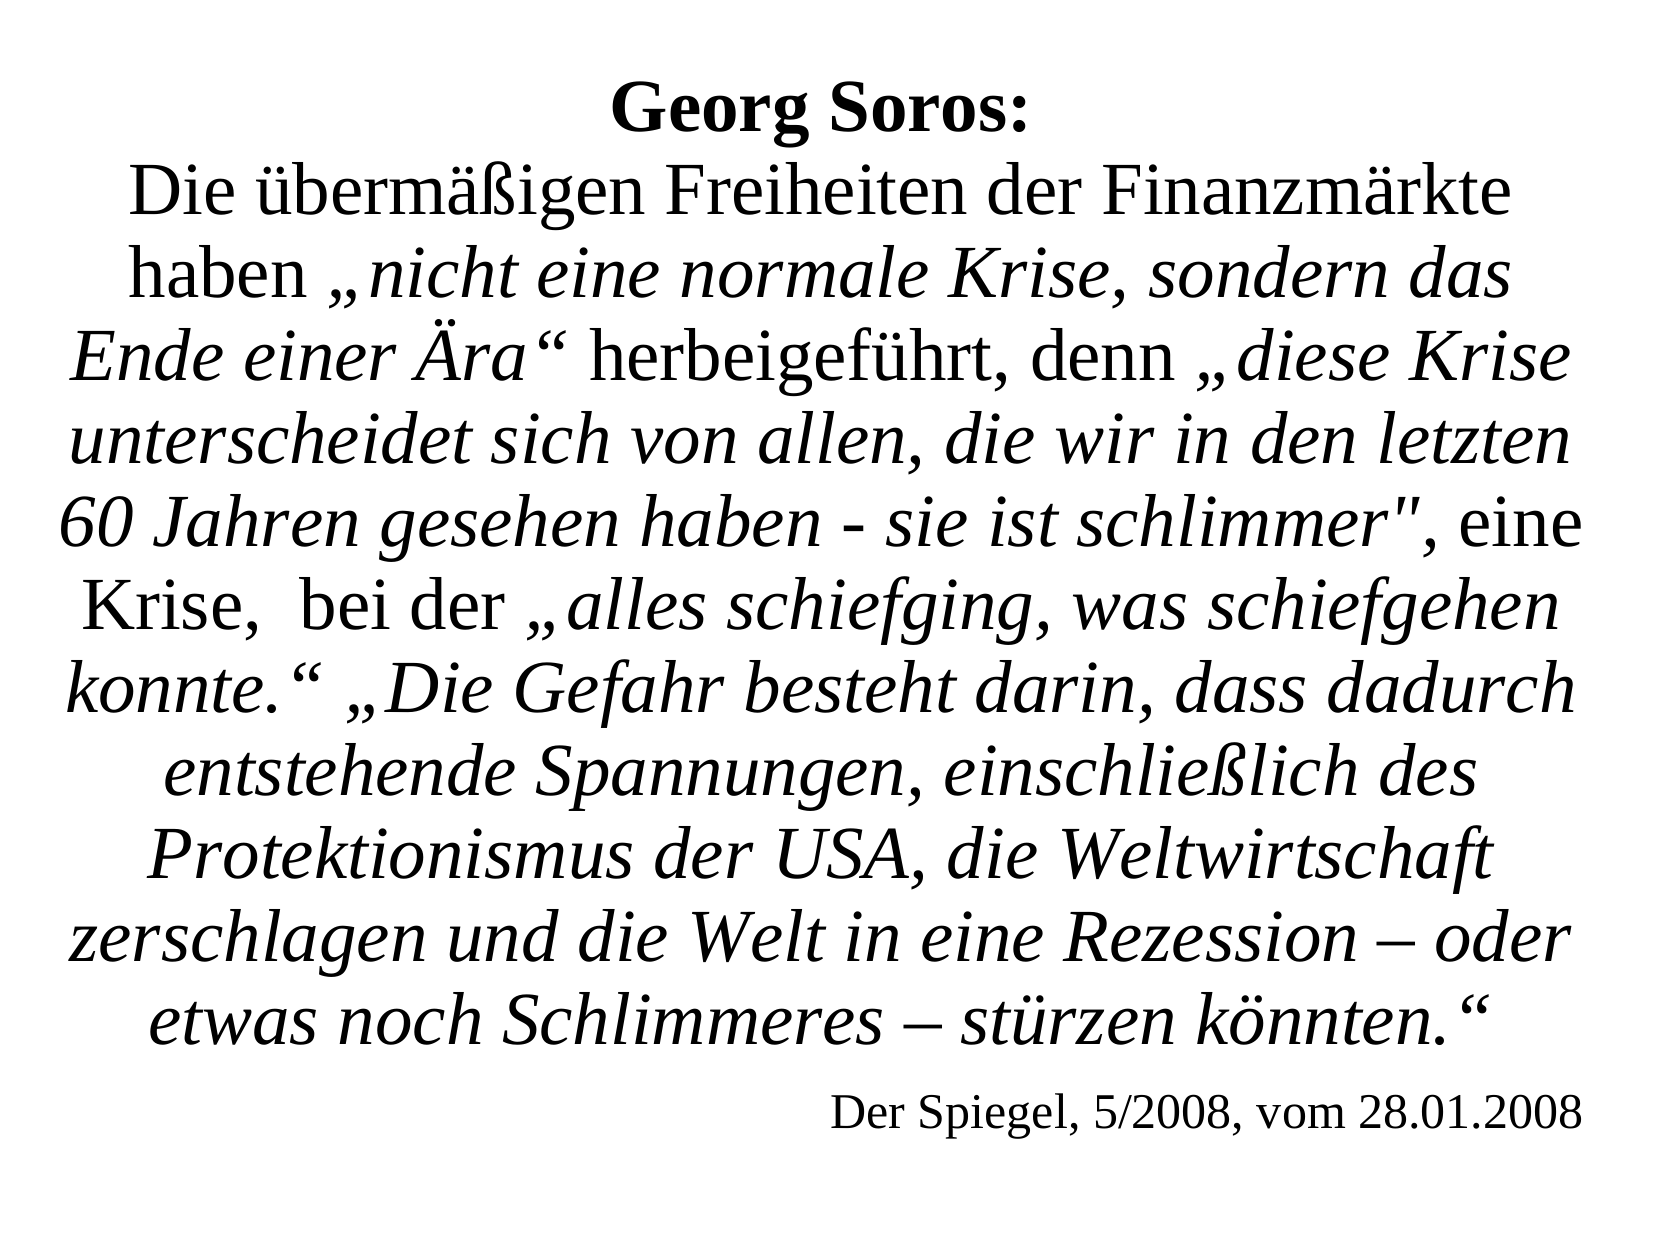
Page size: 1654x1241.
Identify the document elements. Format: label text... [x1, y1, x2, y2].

text_box Georg Soros: Die übermäßigen Freiheiten der Finanzmärkte haben „nicht eine normale Krise, sondern das Ende einer Ära“ herbeigeführt, denn „diese Krise unterscheidet sich von allen, die wir in den letzten 60 Jahren gesehen haben - sie ist schlimmer", eine Krise, bei der „alles schiefging, was schiefgehen konnte.“ „Die Gefahr besteht darin, dass dadurch entstehende Spannungen, einschließlich des Protektionismus der USA, die Weltwirtschaft zerschlagen und die Welt in eine Rezession – oder etwas noch Schlimmeres – stürzen könnten.“ Der Spiegel, 5/2008, vom 28.01.2008 [59, 64, 1595, 1161]
